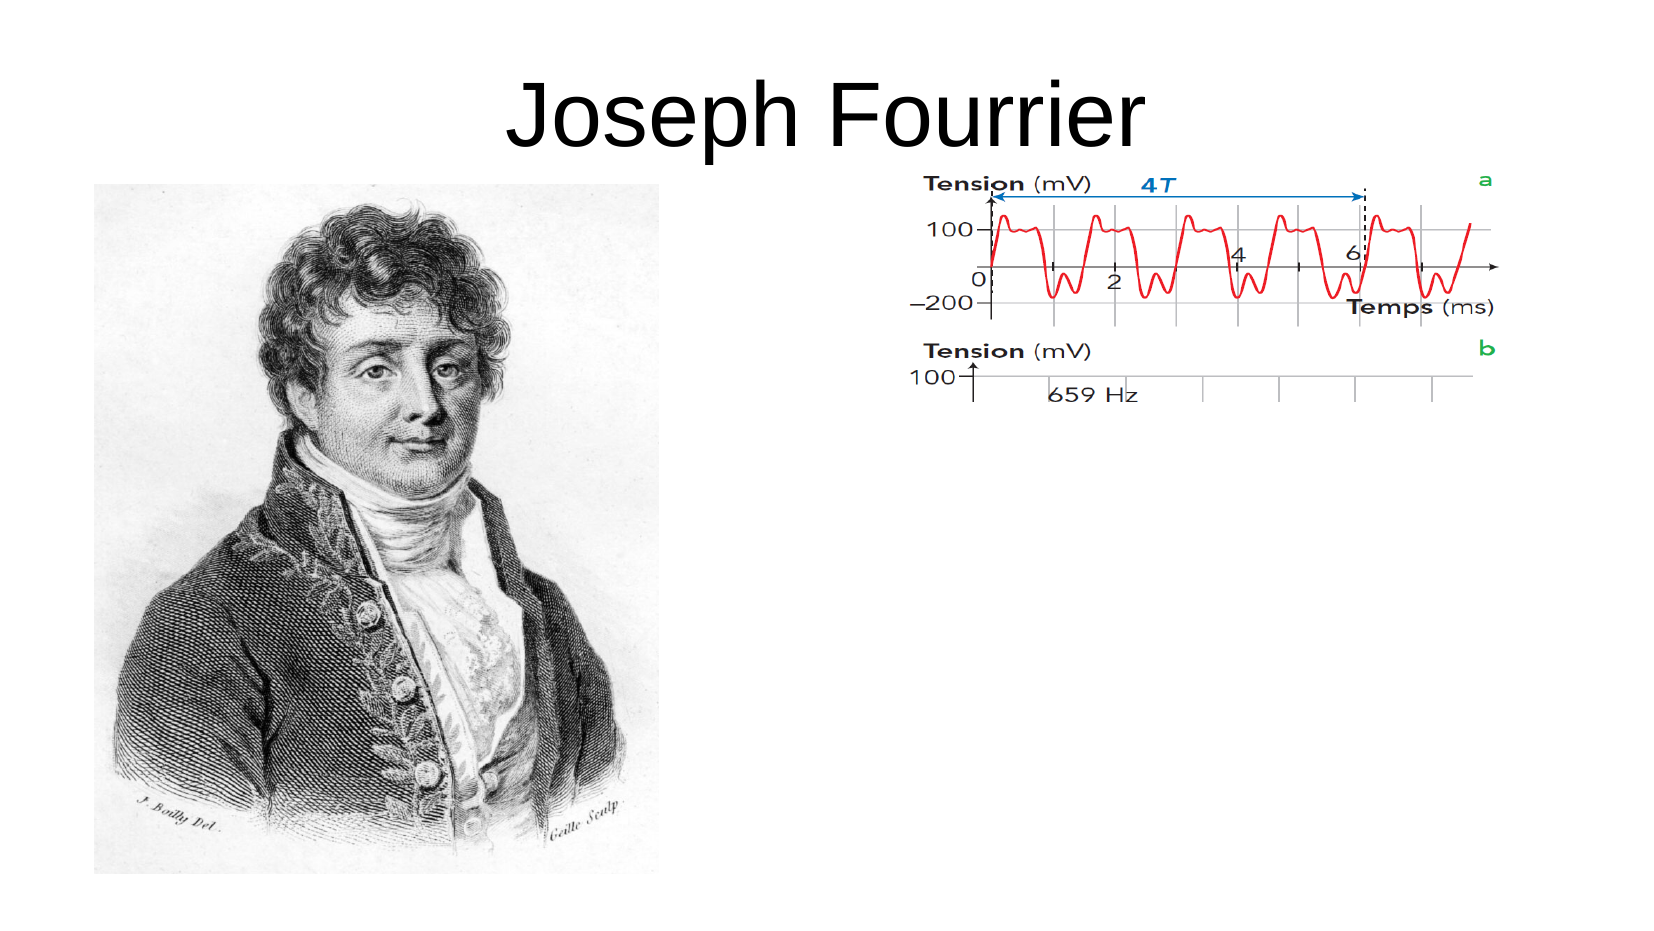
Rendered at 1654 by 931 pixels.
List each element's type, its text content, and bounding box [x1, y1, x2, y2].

picture [94, 184, 659, 875]
picture [889, 165, 1536, 402]
title Joseph Fourrier [82, 37, 1571, 193]
